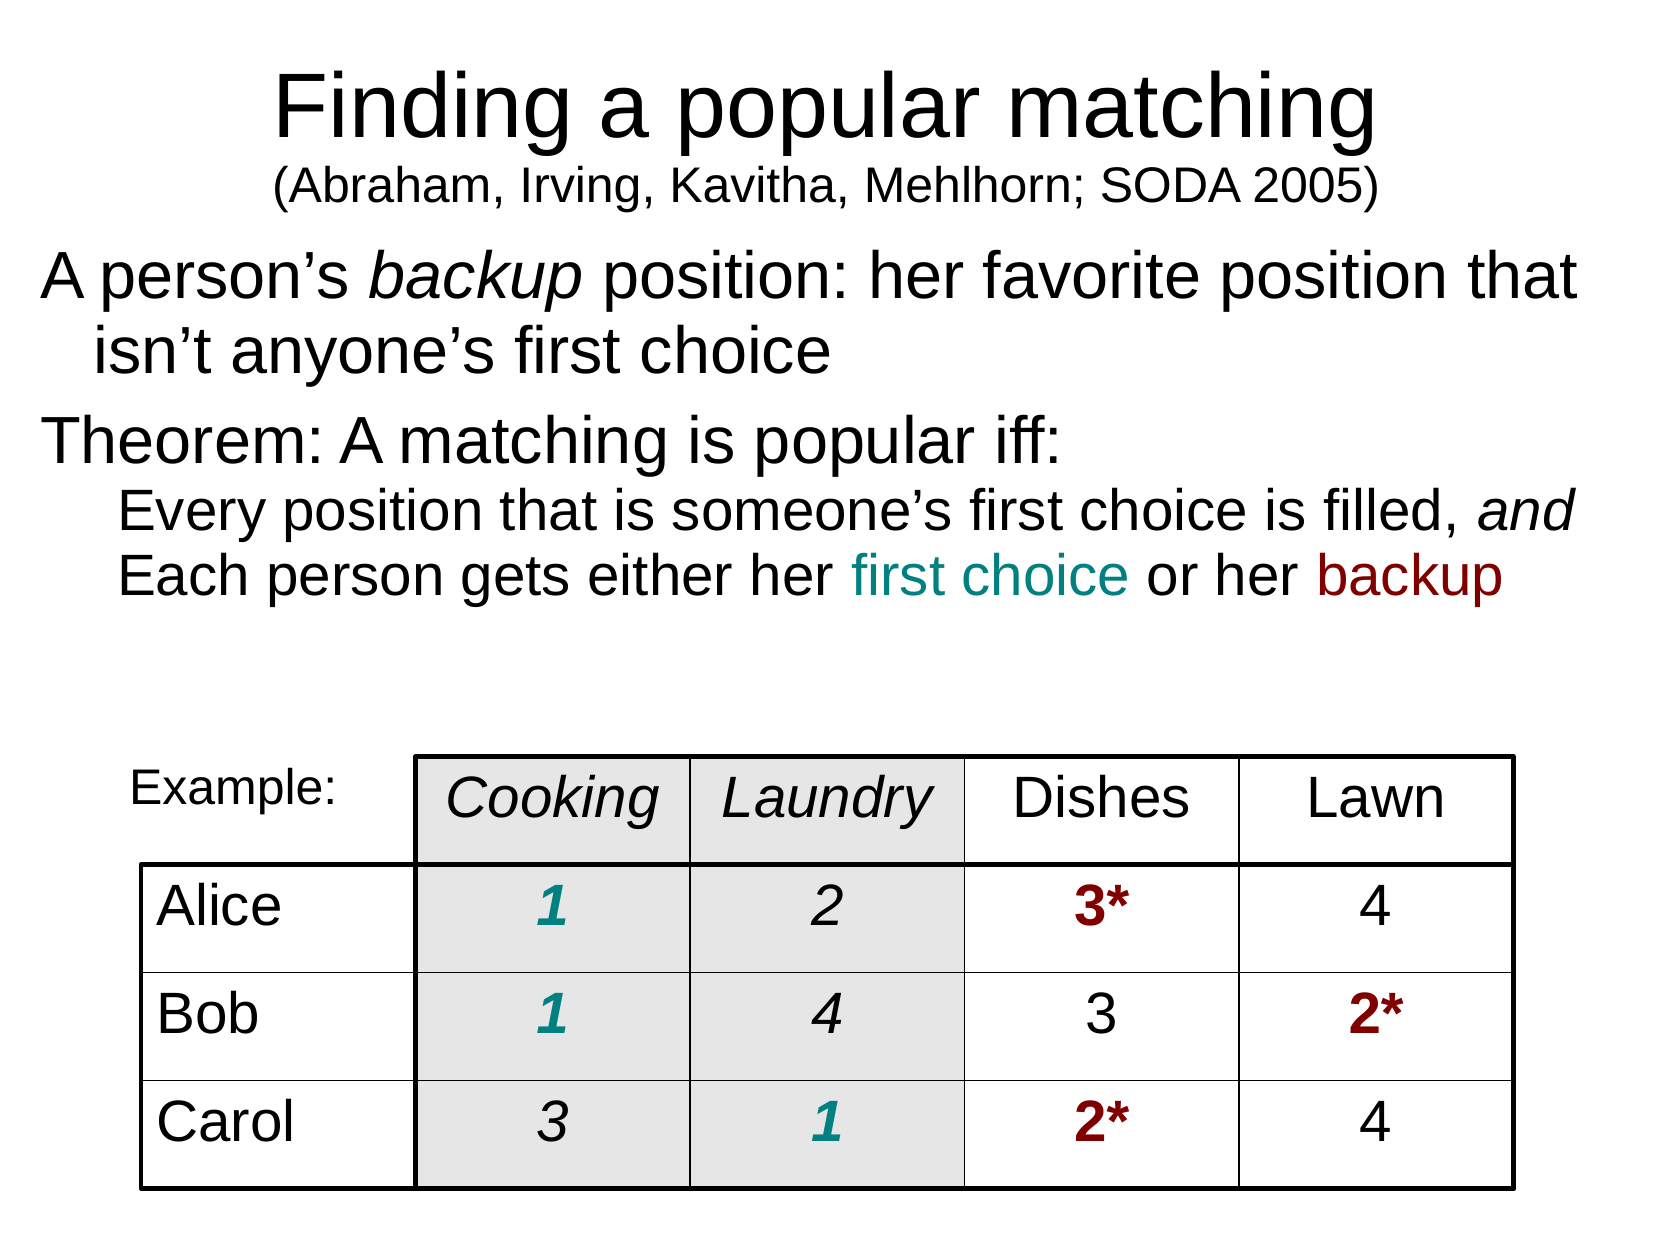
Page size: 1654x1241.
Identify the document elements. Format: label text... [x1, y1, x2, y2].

text_box 2* [1239, 972, 1511, 1080]
text_box 3 [964, 972, 1238, 1080]
text_box 4 [690, 972, 964, 1080]
text_box Cooking [418, 759, 689, 862]
text_box 2* [964, 1080, 1238, 1186]
text_box 1 [690, 1080, 964, 1186]
title Finding a popular matching (Abraham, Irving, Kavitha, Mehlhorn; SODA 2005) [0, 0, 1654, 279]
text_box 4 [1239, 867, 1511, 972]
text_box 3 [418, 1080, 689, 1186]
text_box Bob [143, 972, 413, 1080]
text_box 1 [418, 972, 689, 1080]
text_box 2 [690, 867, 964, 972]
text_box Alice [143, 867, 413, 972]
text_box 1 [418, 867, 689, 972]
text_box Lawn [1239, 759, 1511, 862]
text_box Carol [143, 1080, 413, 1186]
text_box 4 [1239, 1080, 1511, 1186]
text_box 3* [964, 867, 1238, 972]
text_box Example: [112, 749, 355, 843]
text_box Dishes [964, 759, 1238, 862]
text_box Laundry [690, 759, 964, 862]
list A person’s backup position: her favorite position that isn’t anyone’s first choice Theorem: A matching is popular iff: Every position that is someone’s first choice is filled, and Each person gets either her first choice or her backup [22, 238, 1631, 1226]
